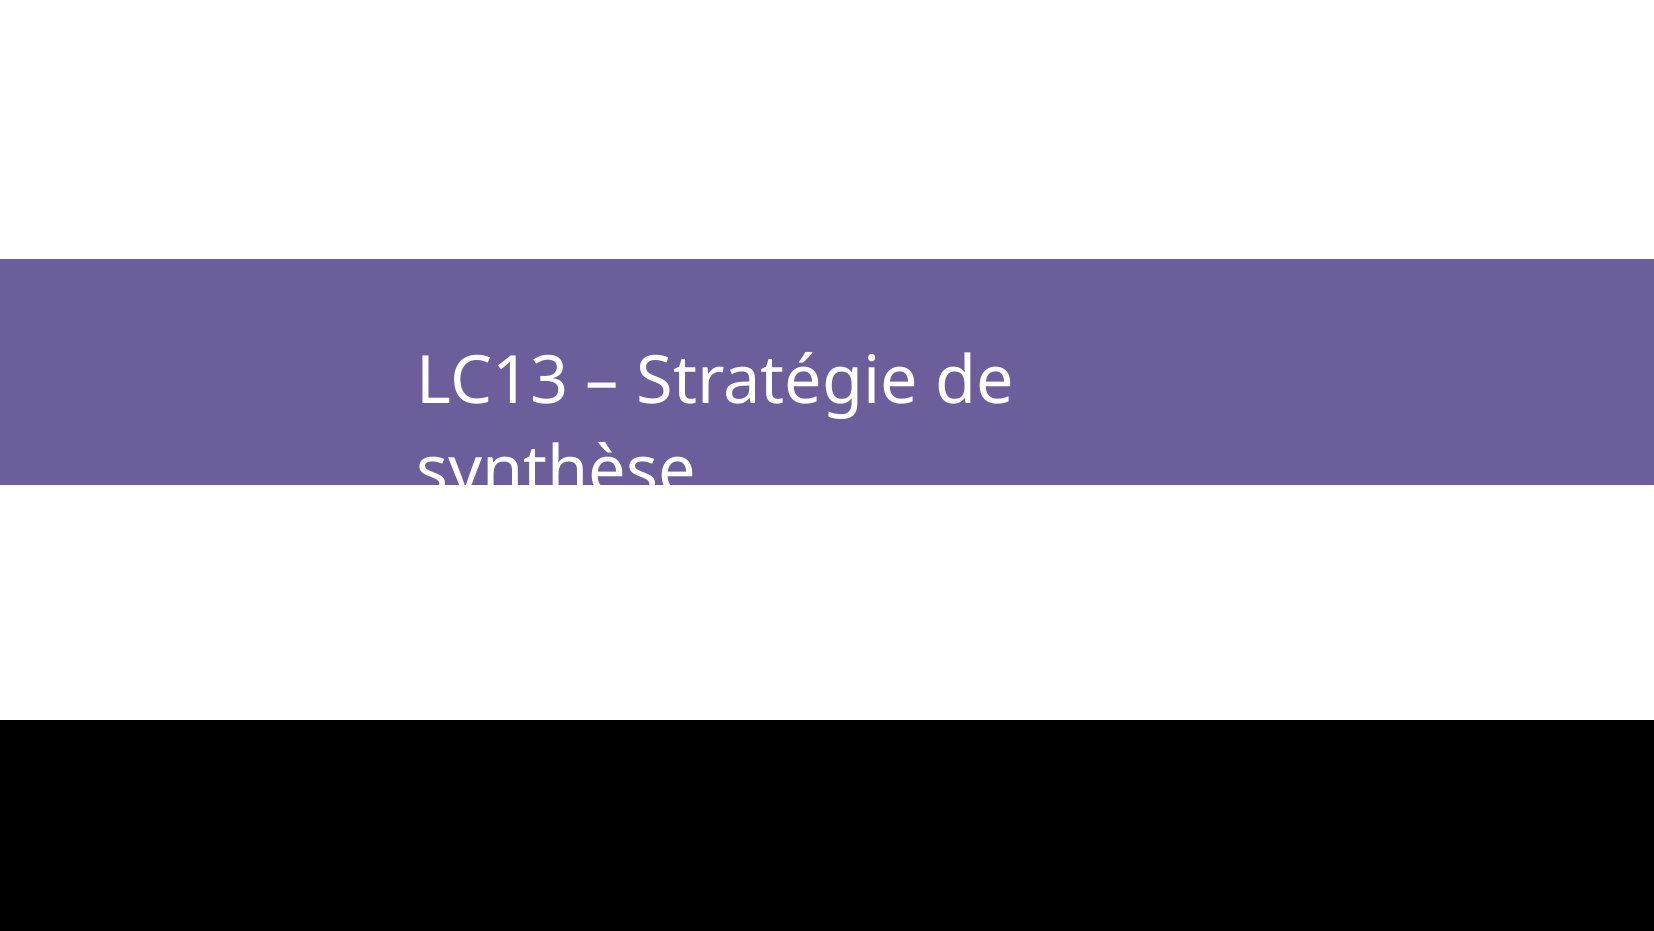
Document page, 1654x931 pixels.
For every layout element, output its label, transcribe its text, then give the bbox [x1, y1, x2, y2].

text_box [0, 720, 1654, 931]
text_box [668, 461, 686, 472]
text_box [598, 461, 616, 472]
text_box [559, 462, 577, 485]
text_box [0, 259, 1654, 485]
text_box LC13 – Stratégie de synthèse [401, 324, 1264, 426]
text_box [494, 462, 512, 485]
